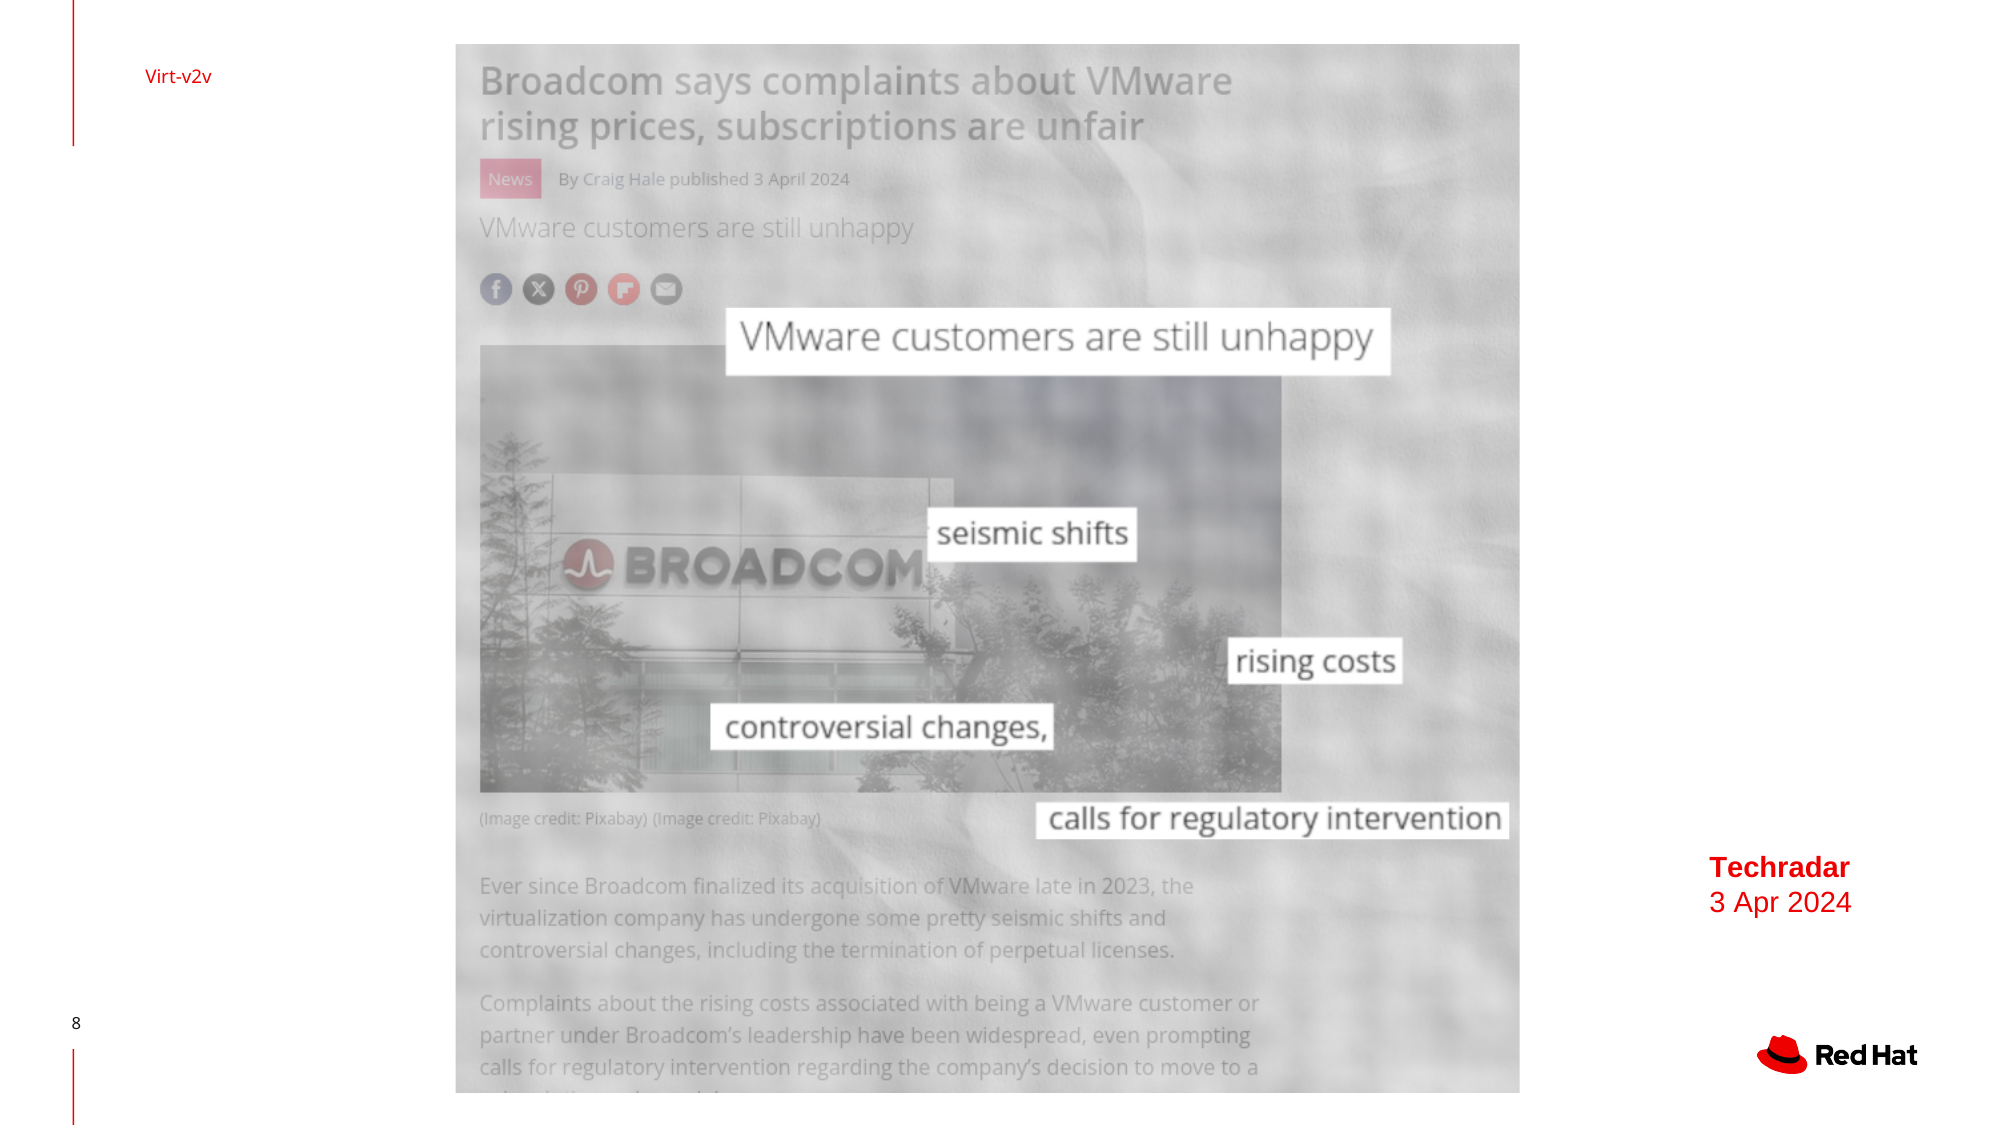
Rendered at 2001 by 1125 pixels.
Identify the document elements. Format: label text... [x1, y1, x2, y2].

picture [1757, 1035, 1918, 1074]
picture [455, 44, 1520, 1093]
text_box Techradar 3 Apr 2024 [1694, 840, 1907, 968]
text_box Virt-v2v [73, 9, 918, 144]
